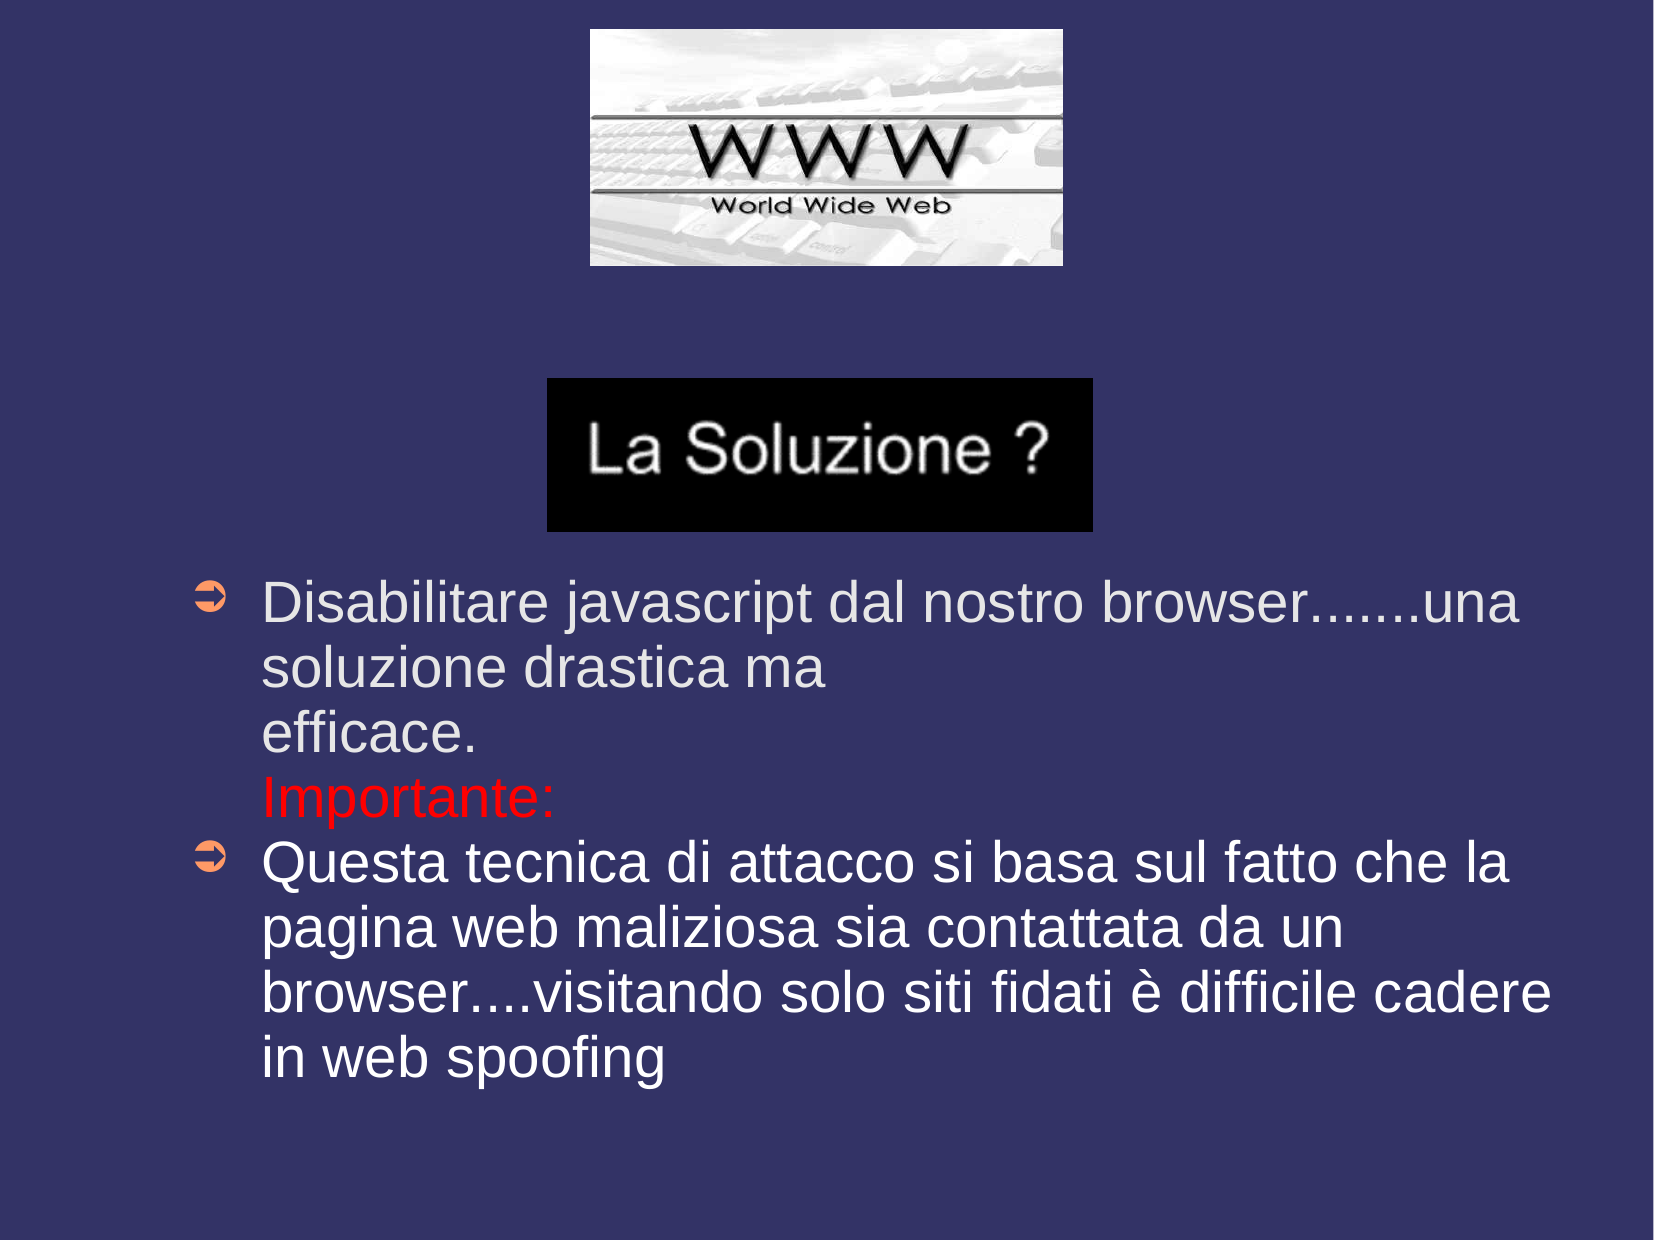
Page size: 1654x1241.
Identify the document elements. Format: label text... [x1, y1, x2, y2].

picture [547, 378, 1093, 532]
list Disabilitare javascript dal nostro browser.......una soluzione drastica ma efficace. Importante: Questa tecnica di attacco si basa sul fatto che la pagina web maliziosa sia contattata da un browser....visitando solo siti fidati è difficile cadere in web spoofing [178, 364, 1570, 1147]
picture [590, 29, 1063, 266]
